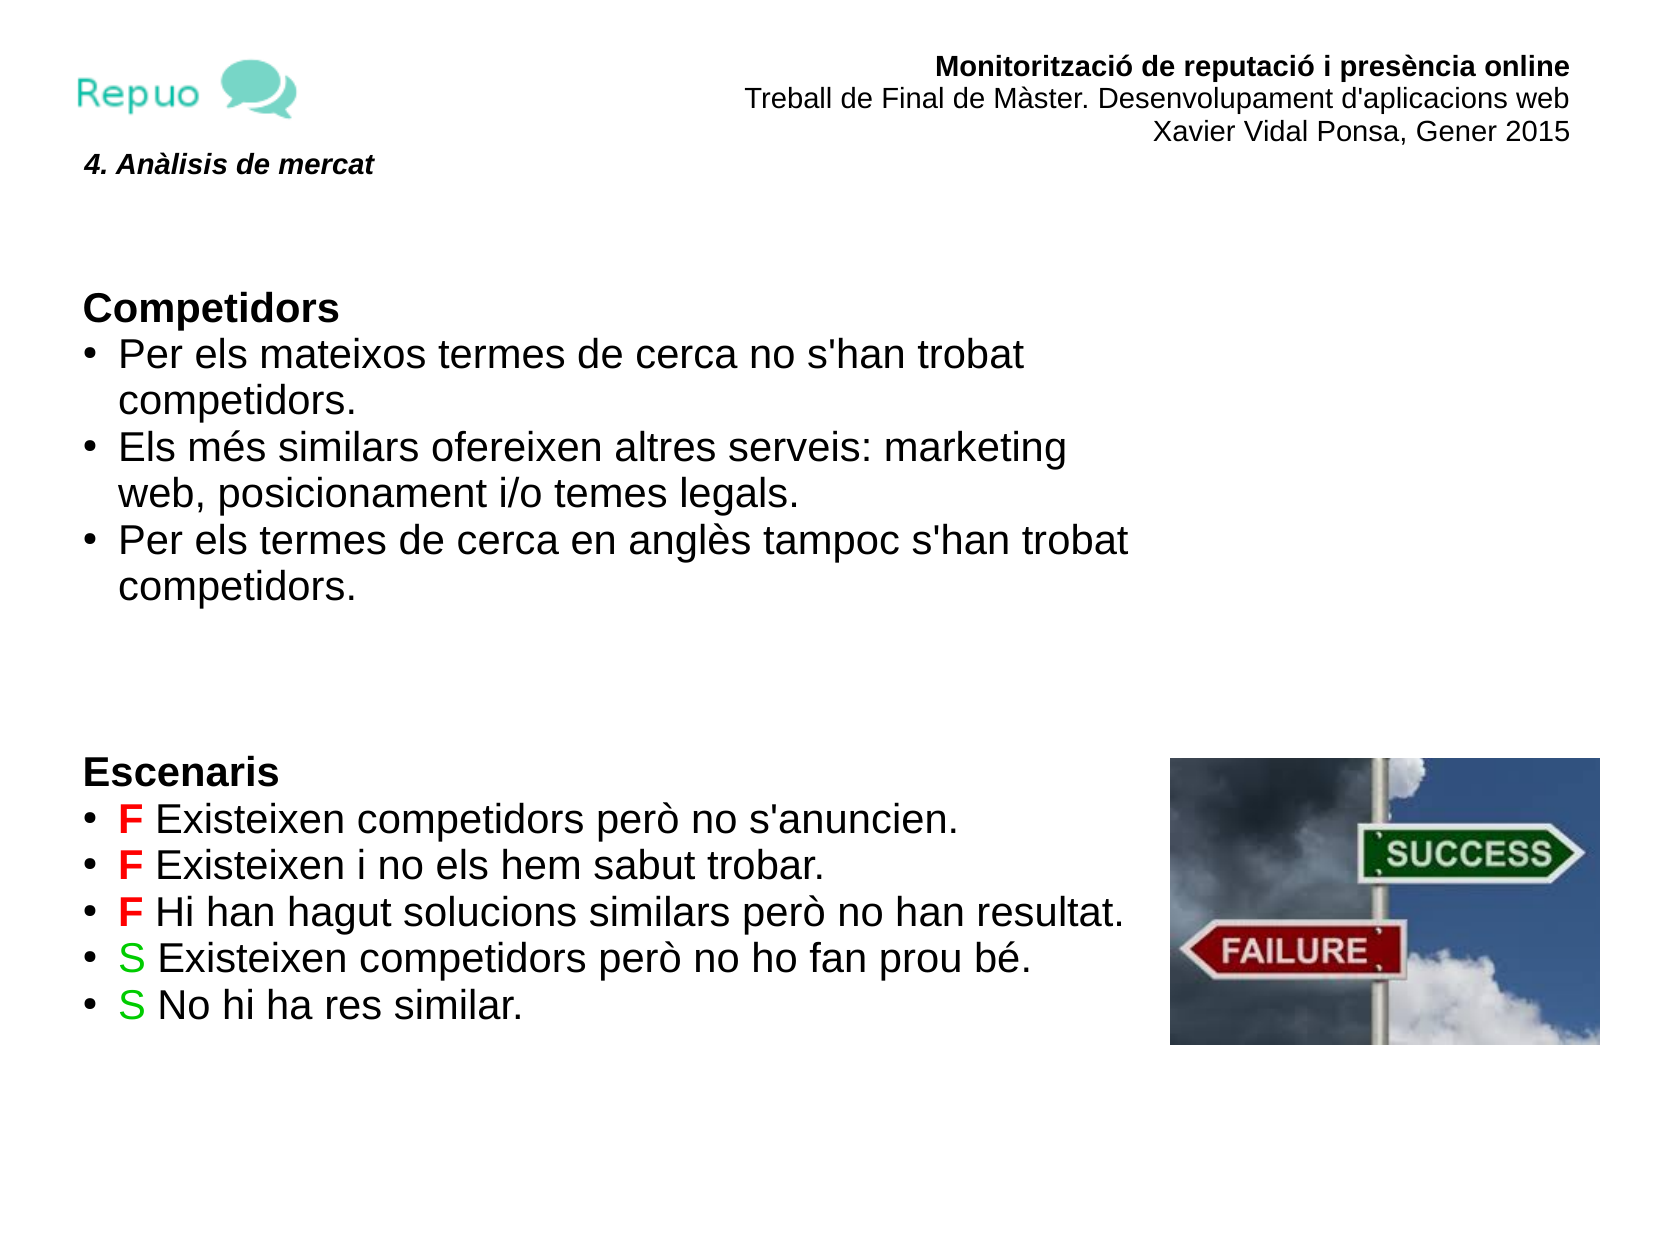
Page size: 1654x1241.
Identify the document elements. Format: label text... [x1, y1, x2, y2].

picture [58, 32, 309, 150]
title Monitorització de reputació i presència online Treball de Final de Màster. Desenvolupament d'aplicacions web Xavier Vidal Ponsa, Gener 2015 4. Anàlisis de mercat [82, 49, 1571, 215]
subtitle Competidors Per els mateixos termes de cerca no s'han trobat competidors. Els més similars ofereixen altres serveis: marketing web, posicionament i/o temes legals. Per els termes de cerca en anglès tampoc s'han trobat competidors. Escenaris F Existeixen competidors però no s'anuncien. F Existeixen i no els hem sabut trobar. F Hi han hagut solucions similars però no han resultat. S Existeixen competidors però no ho fan prou bé. S No hi ha res similar. [82, 284, 1156, 1038]
picture [1170, 758, 1600, 1045]
